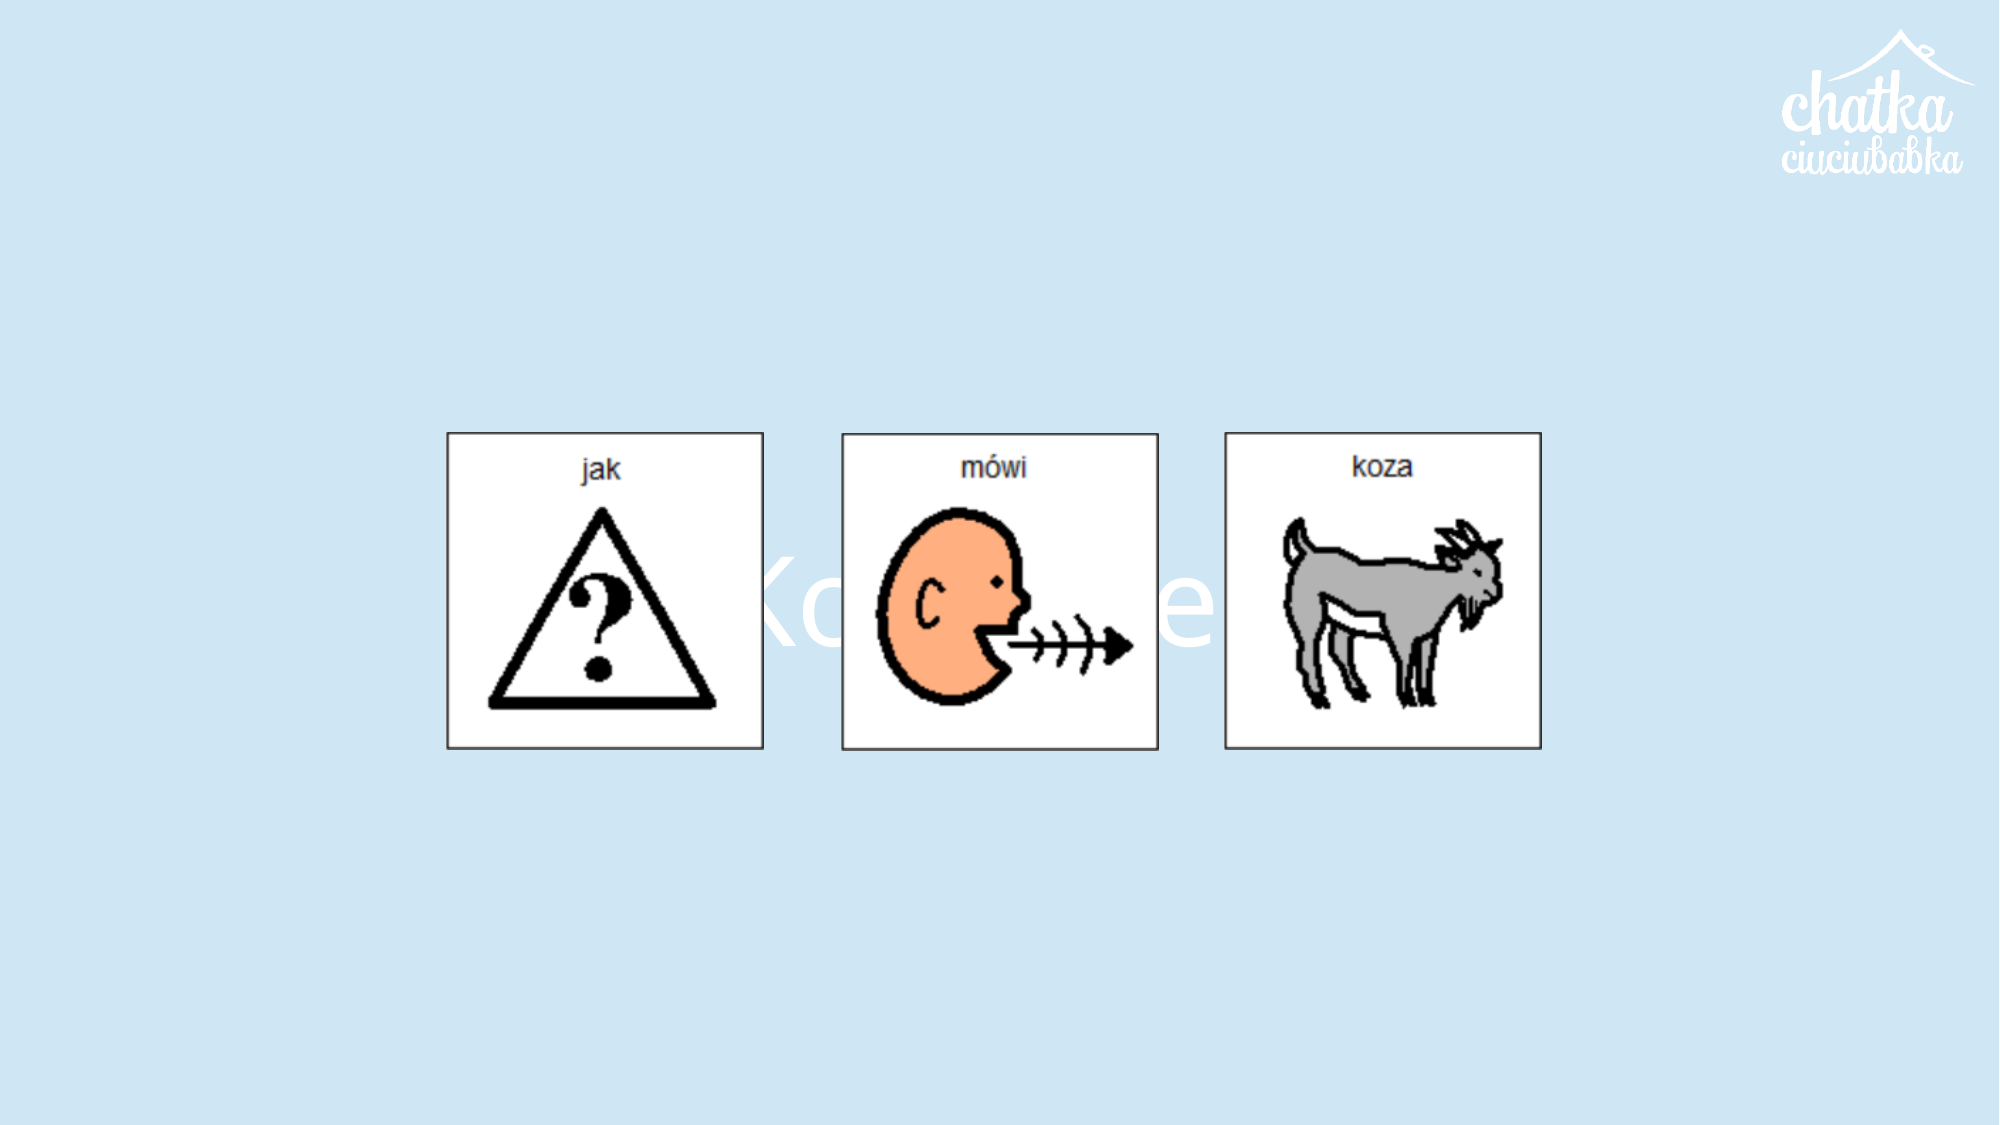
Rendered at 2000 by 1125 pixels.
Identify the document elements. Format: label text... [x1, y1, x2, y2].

picture [841, 433, 1159, 751]
picture [446, 432, 764, 750]
title Koza meczy. [704, 530, 2000, 969]
picture [1224, 432, 1542, 750]
picture [1755, 5, 1991, 241]
